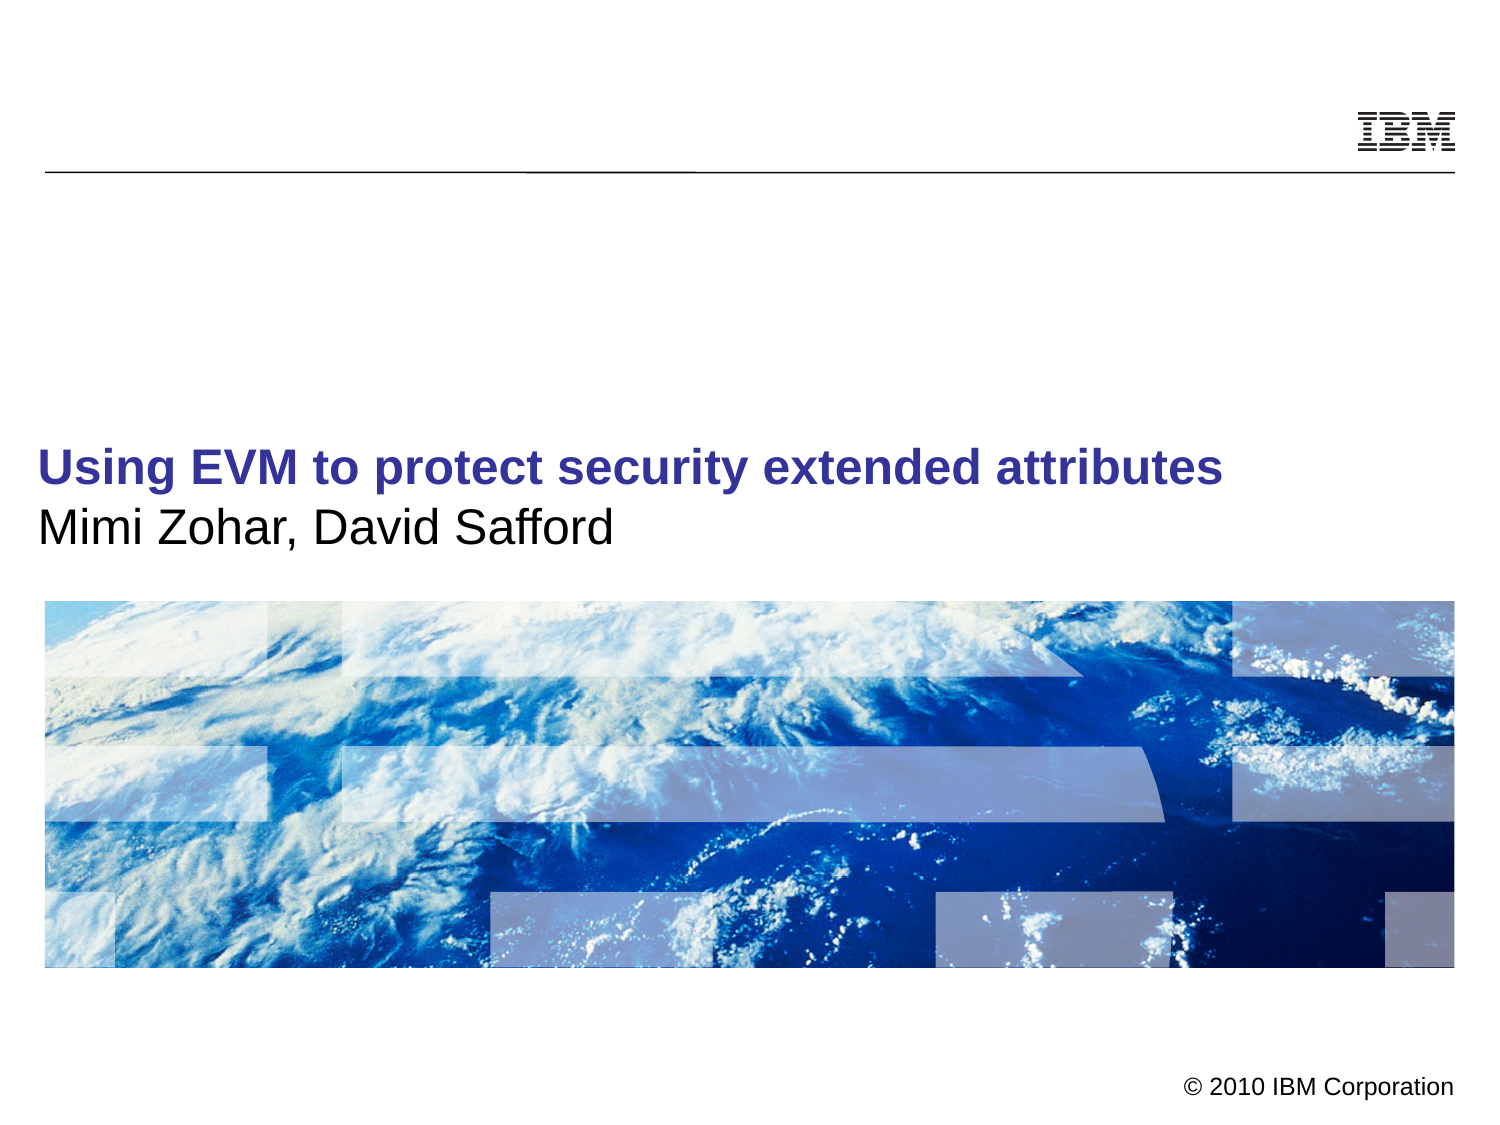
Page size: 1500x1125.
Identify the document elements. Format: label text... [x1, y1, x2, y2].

title Using EVM to protect security extended attributes Mimi Zohar, David Safford [22, 232, 1455, 563]
picture [1358, 112, 1455, 151]
picture [44, 601, 1455, 968]
